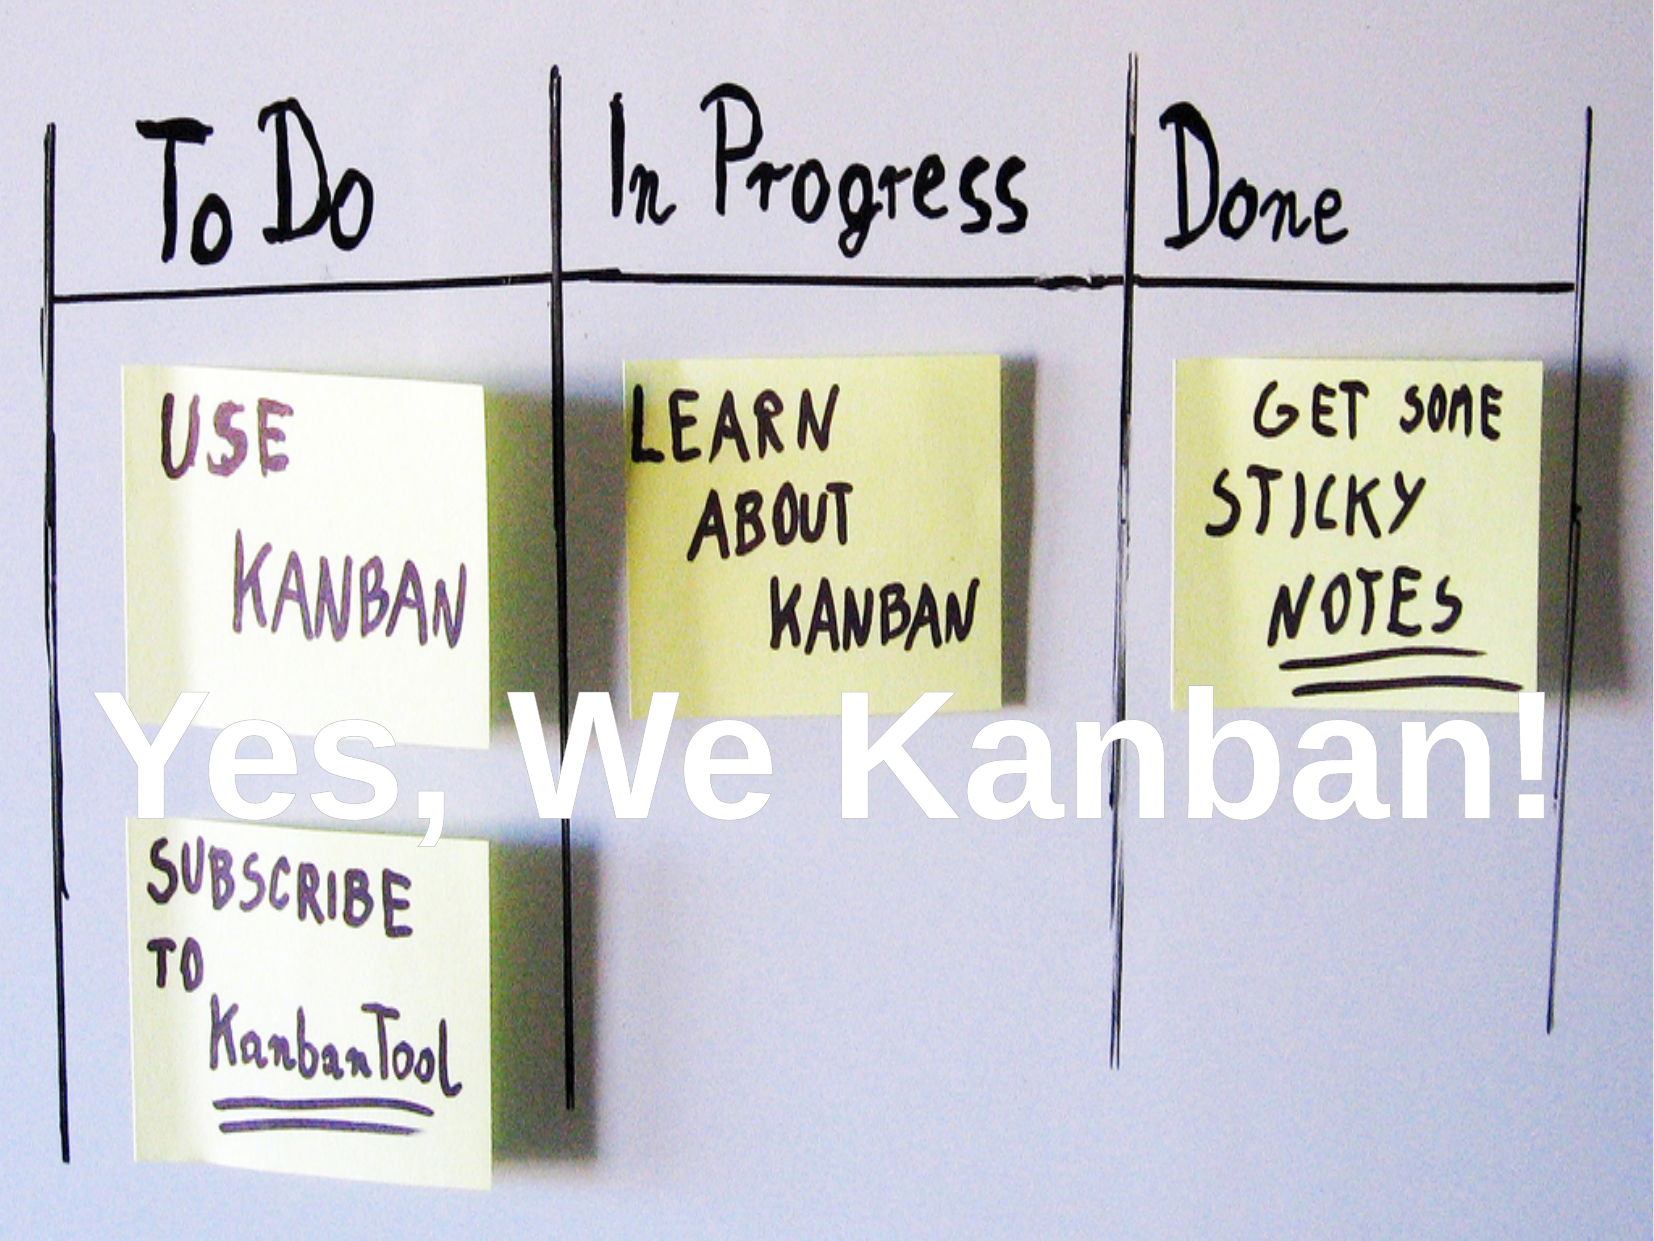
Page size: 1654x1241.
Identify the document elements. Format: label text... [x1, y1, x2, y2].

picture [0, 0, 1654, 1241]
text_box Yes, We Kanban! [75, 645, 1579, 865]
